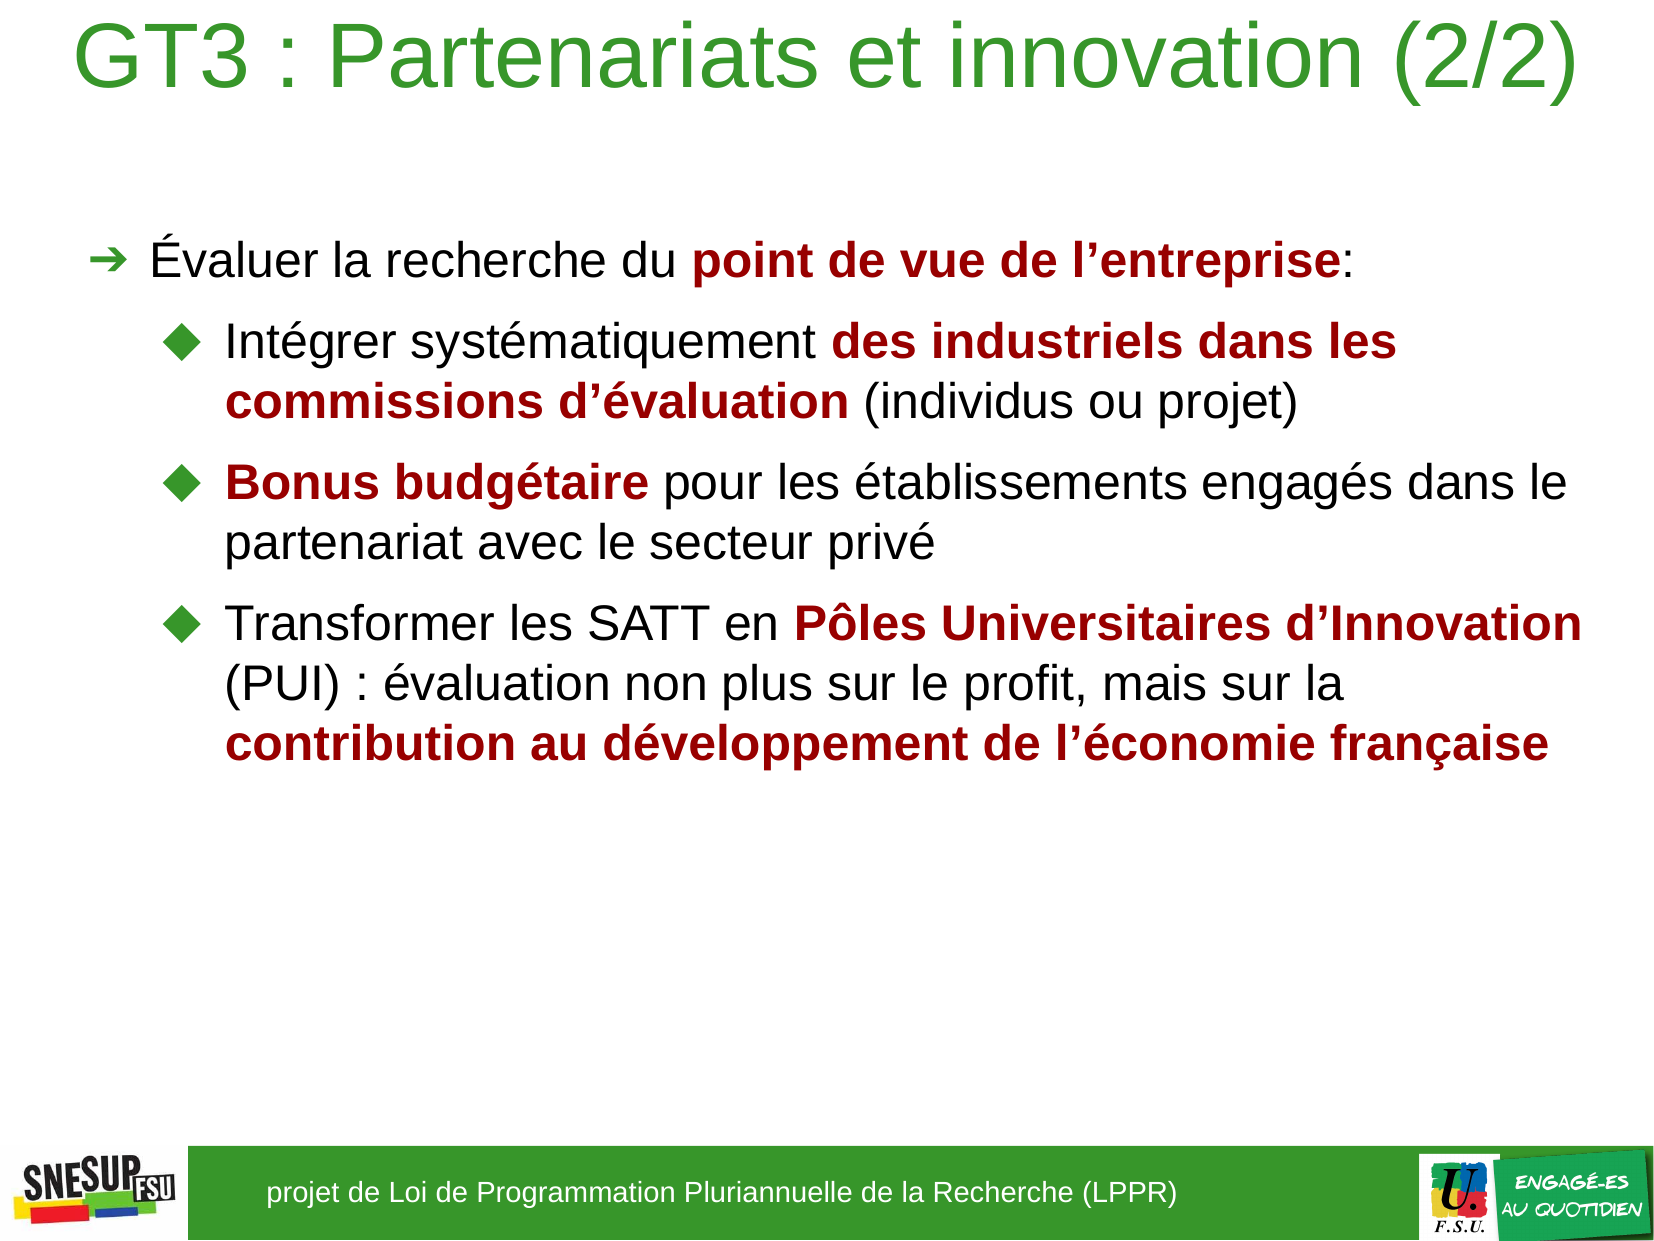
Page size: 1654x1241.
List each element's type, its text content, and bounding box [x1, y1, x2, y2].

picture [1419, 1145, 1654, 1241]
picture [0, 1145, 188, 1240]
text_box GT3 : Partenariats et innovation (2/2) [0, 0, 1654, 212]
text_box Évaluer la recherche du point de vue de l’entreprise: Intégrer systématiquement des industriels dans les commissions d’évaluation (individus ou projet) Bonus budgétaire pour les établissements engagés dans le partenariat avec le secteur privé Transformer les SATT en Pôles Universitaires d’Innovation (PUI) : évaluation non plus sur le profit, mais sur la contribution au développement de l’économie française [74, 161, 1628, 1084]
